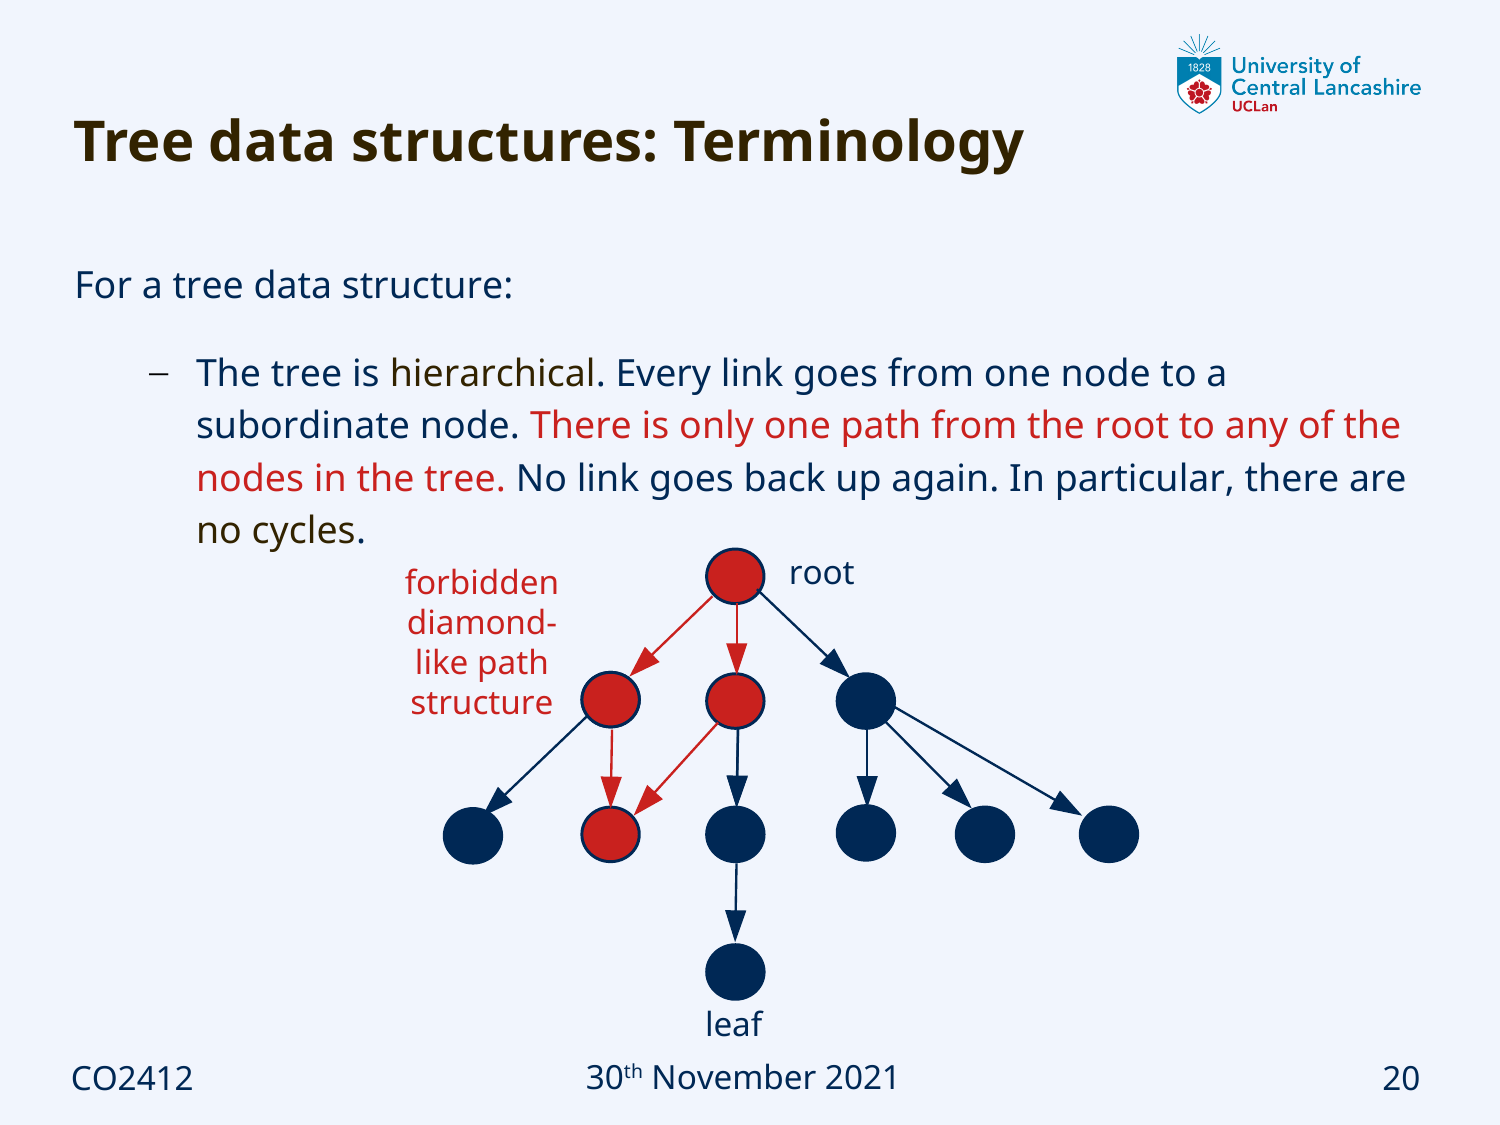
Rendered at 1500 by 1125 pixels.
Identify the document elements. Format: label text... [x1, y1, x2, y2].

text_box [706, 807, 765, 862]
text_box leaf [690, 995, 783, 1051]
text_box [837, 673, 895, 729]
text_box forbidden diamond-like path structure [373, 553, 591, 729]
text_box [591, 672, 640, 727]
text_box [837, 805, 895, 861]
text_box For a tree data structure: The tree is hierarchical. Every link goes from one node to a subordinate node. There is only one path from the root to any of the nodes in the tree. No link goes back up again. In particular, there are no cycles. [59, 245, 1435, 985]
text_box [956, 807, 1014, 862]
text_box [706, 673, 765, 729]
text_box [706, 549, 764, 604]
text_box [1080, 807, 1138, 862]
picture [1177, 34, 1421, 54]
text_box [706, 944, 765, 995]
text_box [444, 808, 502, 864]
title Tree data structures: Terminology [58, 54, 1500, 224]
text_box root [774, 543, 888, 604]
text_box [581, 807, 640, 862]
